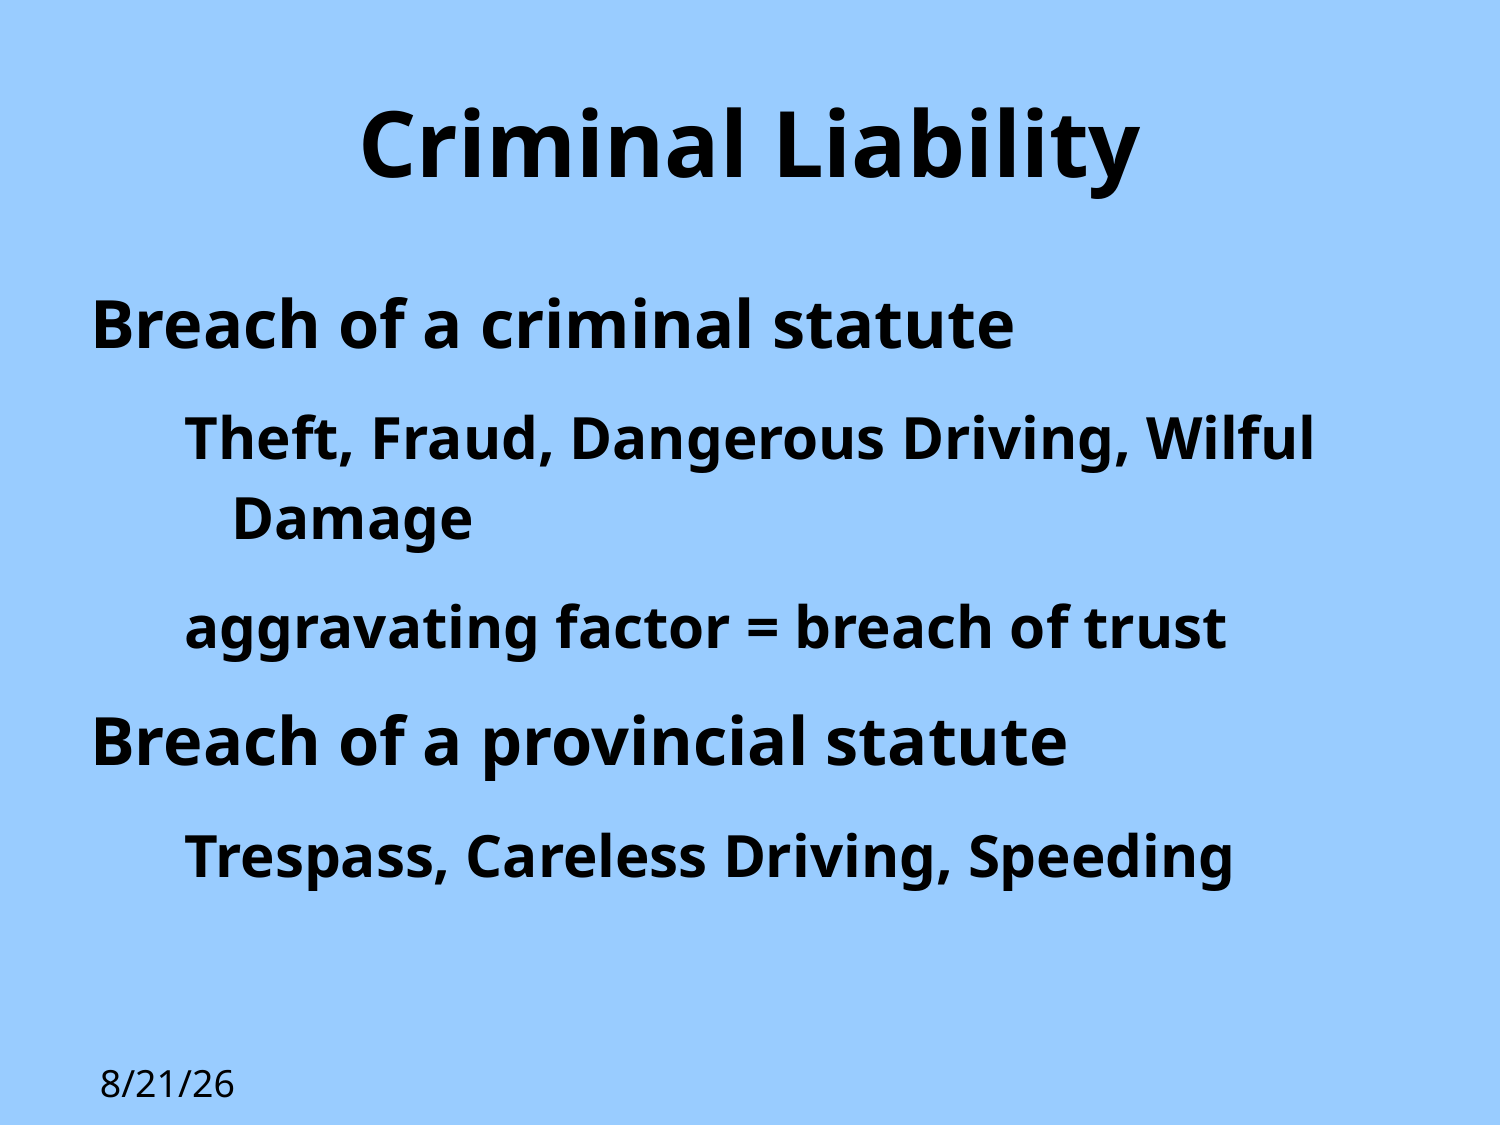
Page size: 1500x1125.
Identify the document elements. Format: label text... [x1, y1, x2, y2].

title Criminal Liability [75, 33, 1425, 244]
list Breach of a criminal statute Theft, Fraud, Dangerous Driving, Wilful Damage aggravating factor = breach of trust Breach of a provincial statute Trespass, Careless Driving, Speeding [75, 262, 1425, 1073]
